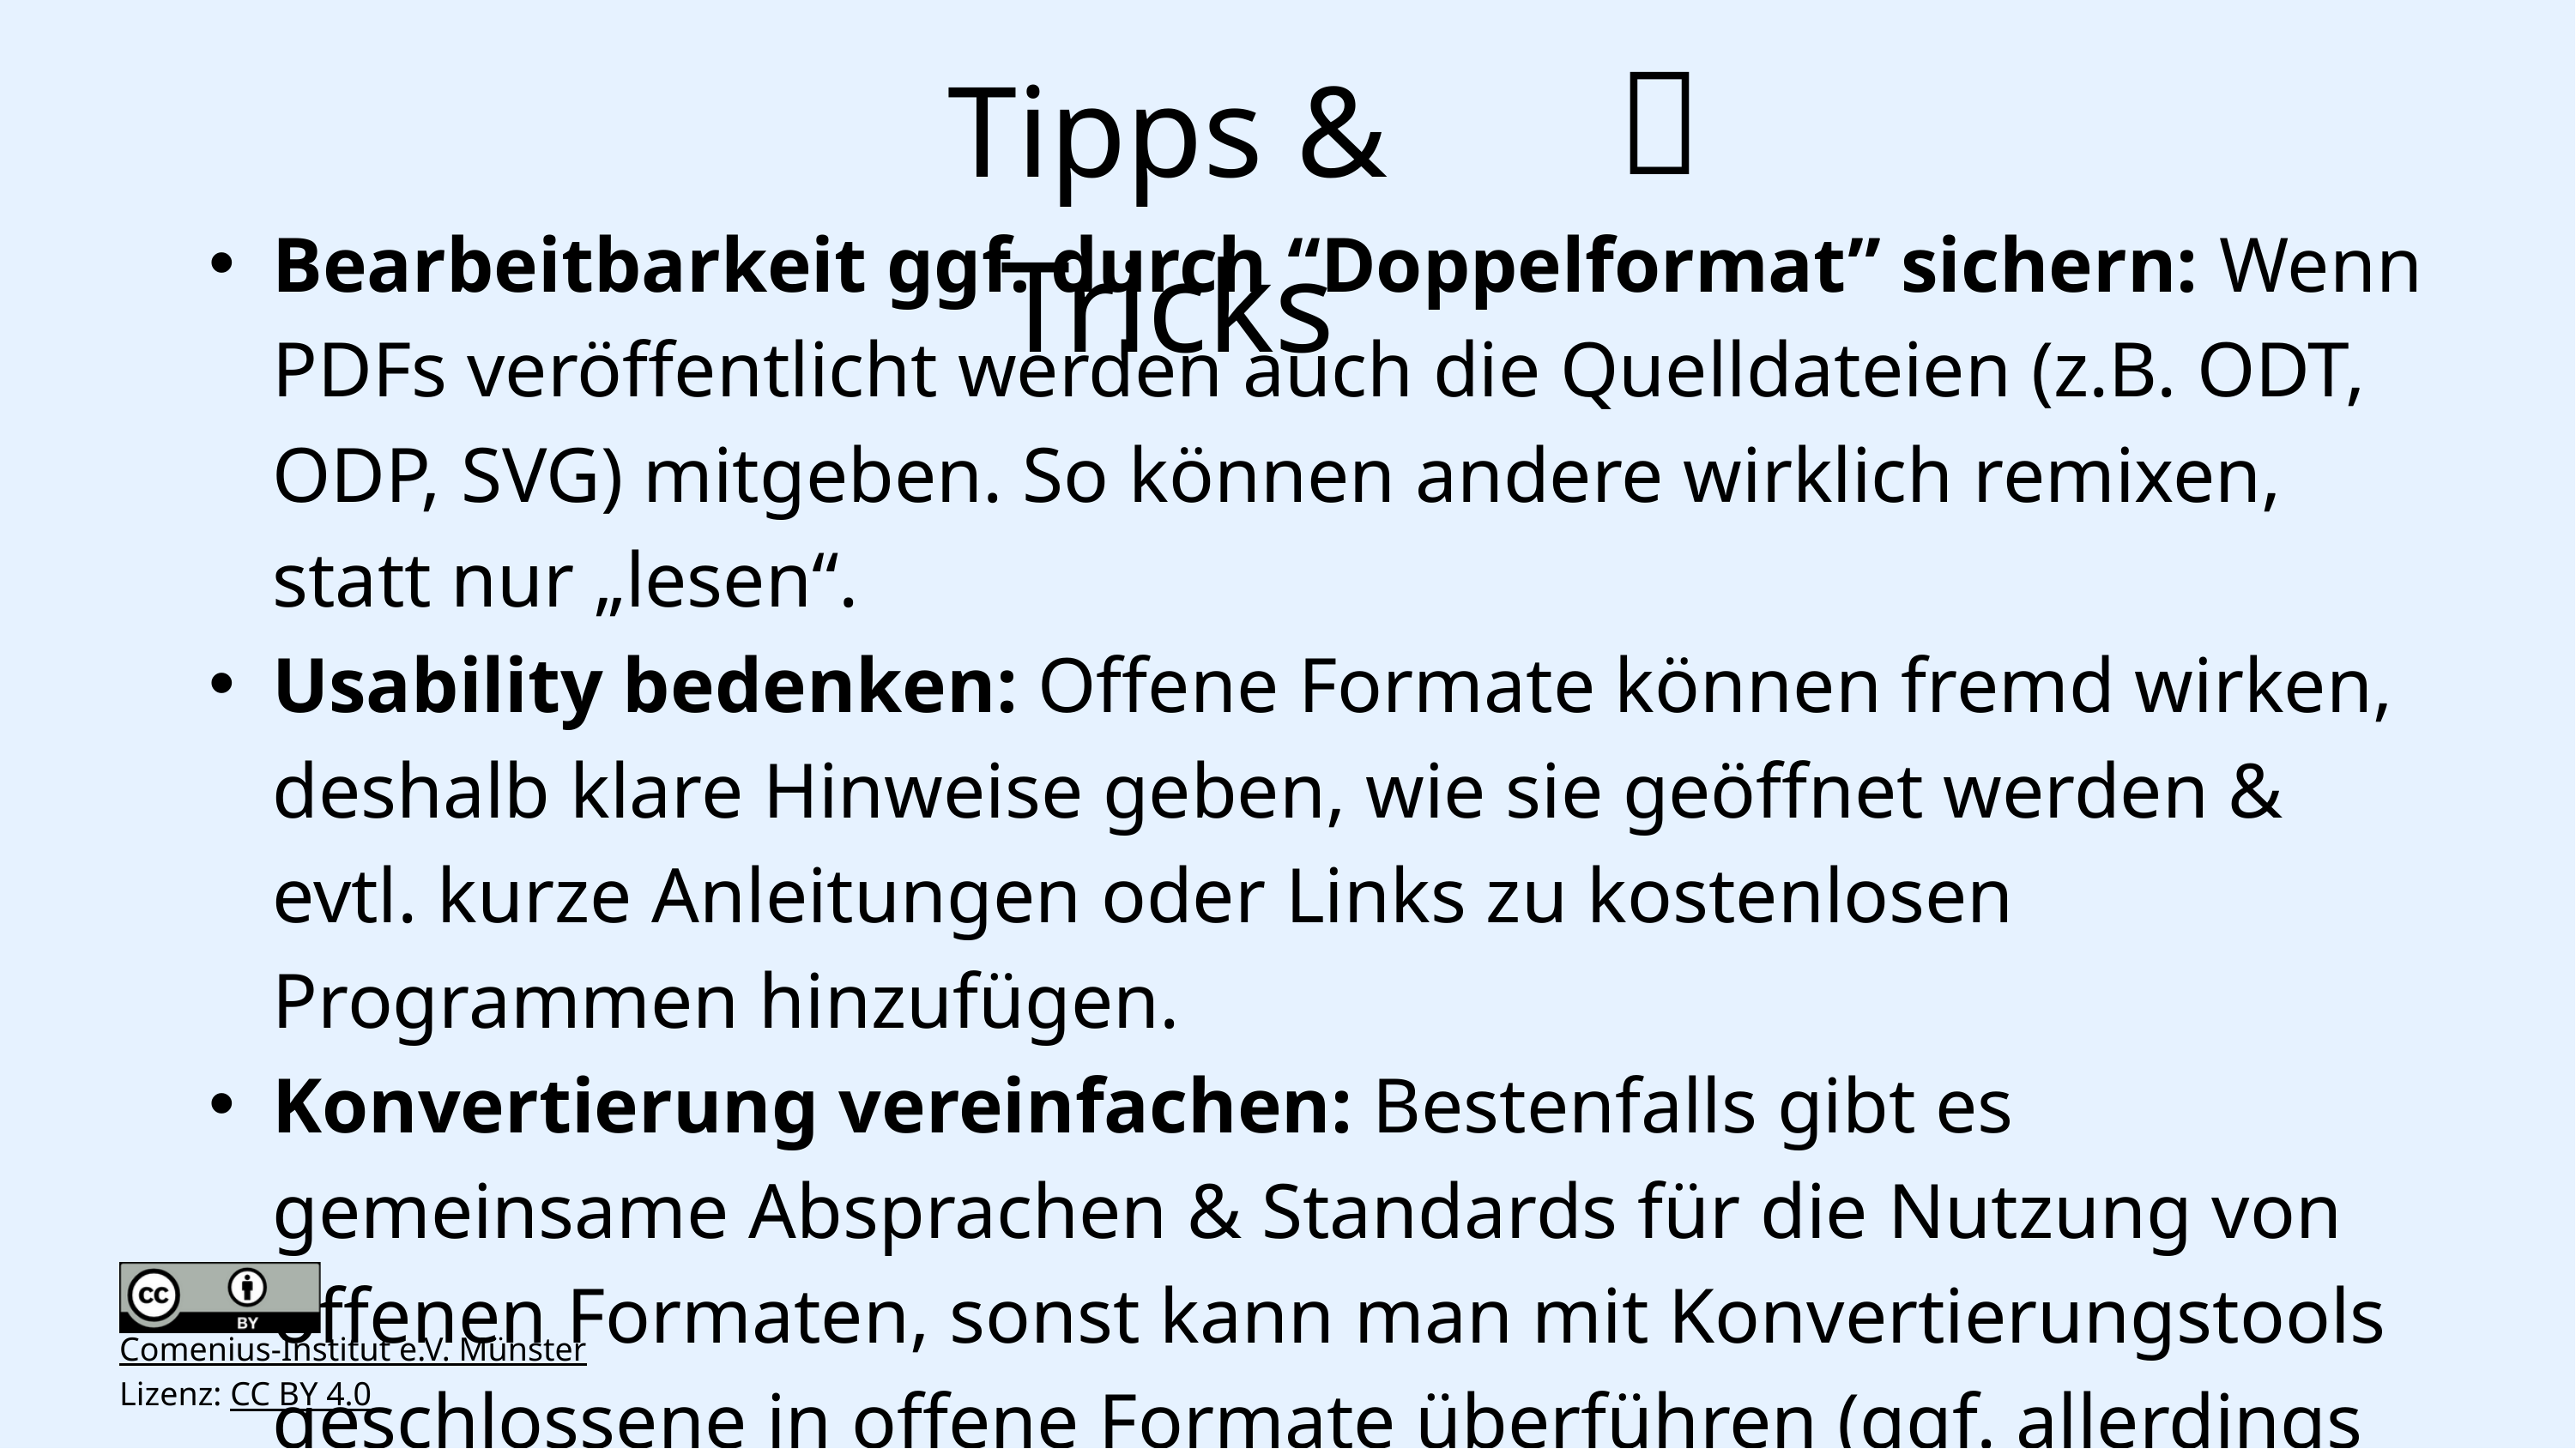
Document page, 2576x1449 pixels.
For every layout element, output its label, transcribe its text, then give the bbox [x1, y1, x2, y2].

text_box 💡 [1562, 3, 1759, 196]
text_box Bearbeitbarkeit ggf. durch “Doppelformat” sichern: Wenn PDFs veröffentlicht werden auch die Quelldateien (z.B. ODT, ODP, SVG) mitgeben. So können andere wirklich remixen, statt nur „lesen“. Usability bedenken: Offene Formate können fremd wirken, deshalb klare Hinweise geben, wie sie geöffnet werden & evtl. kurze Anleitungen oder Links zu kostenlosen Programmen hinzufügen. Konvertierung vereinfachen: Bestenfalls gibt es gemeinsame Absprachen & Standards für die Nutzung von offenen Formaten, sonst kann man mit Konvertierungstools geschlossene in offene Formate überführen (ggf. allerdings mit Layoutproblemen)! [144, 202, 2431, 1245]
text_box [119, 1262, 321, 1327]
text_box Tipps & Tricks [816, 27, 1520, 196]
text_box Comenius-Institut e.V. Münster Lizenz: CC BY 4.0 [119, 1327, 1378, 1416]
